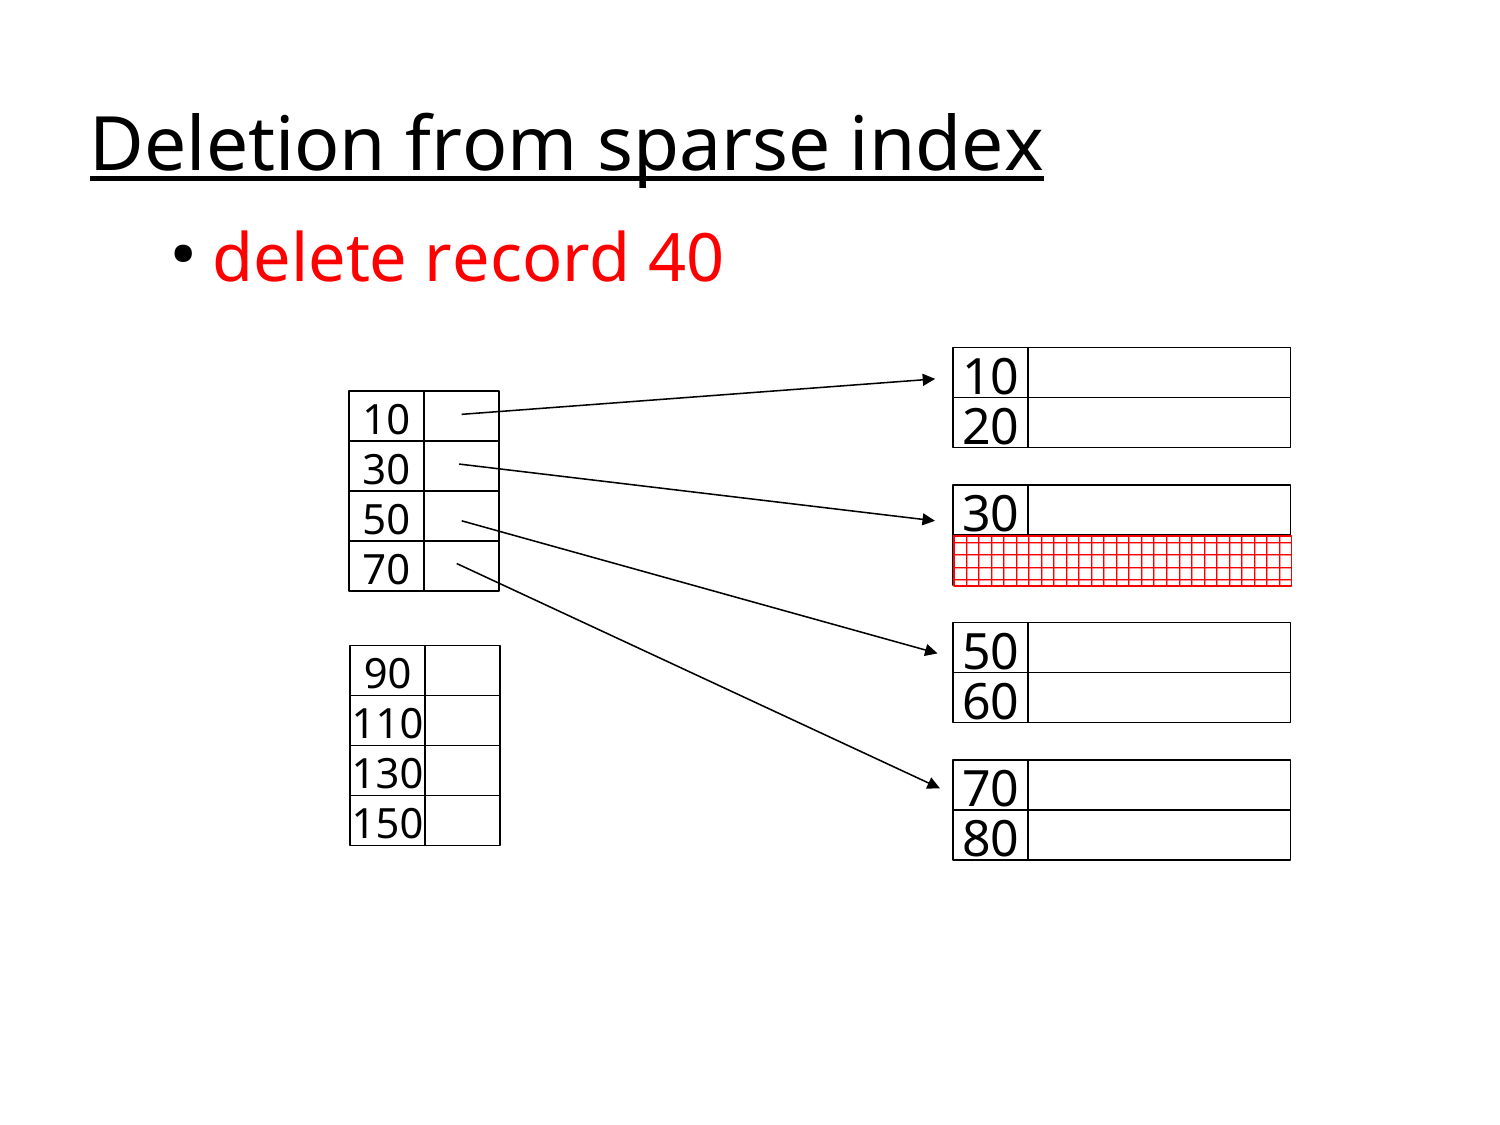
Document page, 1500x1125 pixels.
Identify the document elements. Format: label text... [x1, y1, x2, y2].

text_box 50 [348, 490, 423, 540]
text_box 70 [953, 760, 1028, 811]
text_box 130 [350, 745, 425, 795]
text_box [423, 390, 499, 591]
text_box 110 [350, 695, 426, 745]
text_box 80 [953, 811, 1028, 861]
text_box 60 [953, 673, 1028, 723]
text_box [425, 645, 501, 846]
text_box delete record 40 [88, 204, 734, 300]
text_box 30 [348, 440, 424, 490]
text_box [1028, 760, 1291, 861]
list [87, 312, 1363, 988]
text_box 20 [953, 398, 1028, 448]
title Deletion from sparse index [75, 75, 1351, 201]
text_box 10 [348, 390, 423, 440]
text_box [1028, 622, 1291, 723]
text_box [953, 485, 1292, 586]
text_box 70 [348, 540, 424, 591]
text_box 30 [953, 485, 1028, 535]
text_box 10 [953, 347, 1028, 398]
text_box 150 [350, 795, 426, 846]
text_box 90 [350, 645, 425, 695]
text_box 50 [953, 622, 1028, 673]
text_box [1028, 347, 1291, 448]
